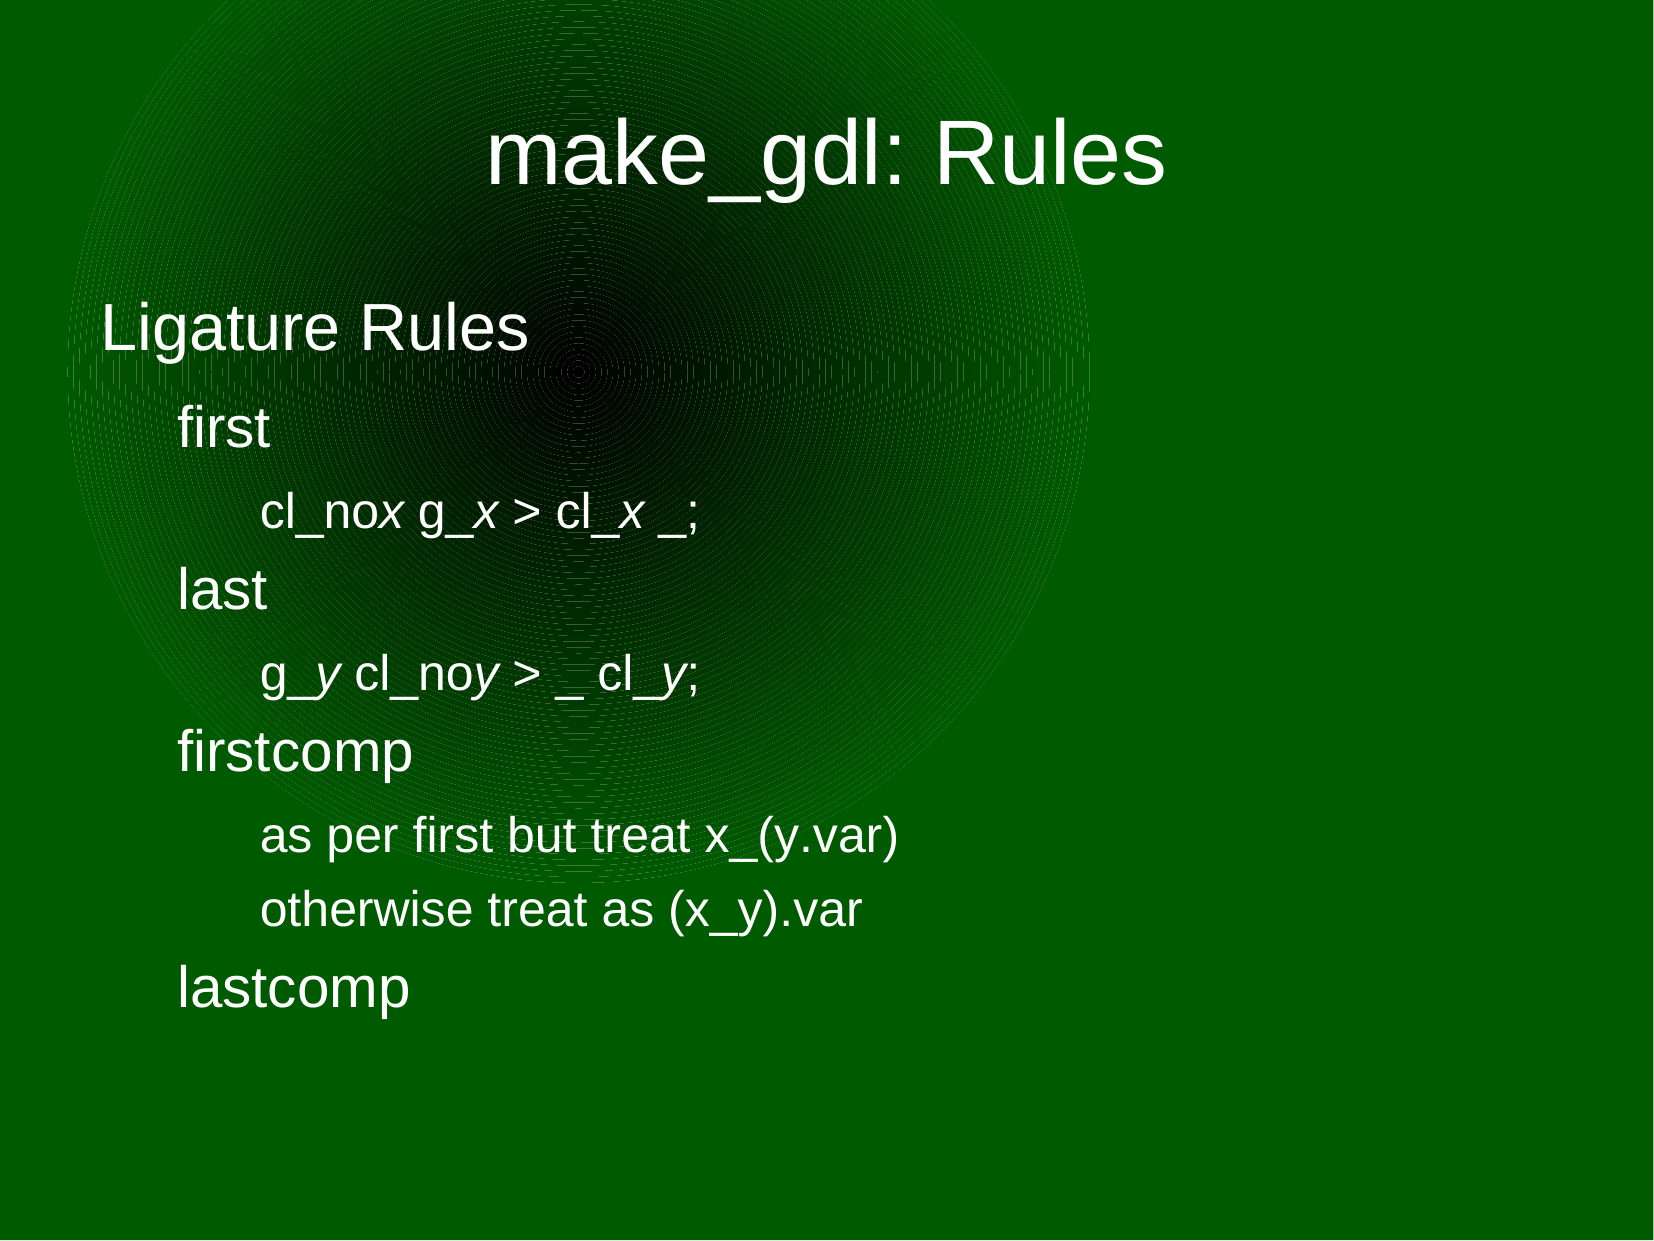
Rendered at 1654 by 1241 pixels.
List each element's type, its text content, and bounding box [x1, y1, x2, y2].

title make_gdl: Rules [82, 56, 1571, 250]
list Ligature Rules first cl_nox g_x > cl_x _; last g_y cl_noy > _ cl_y; firstcomp as per first but treat x_(y.var) otherwise treat as (x_y).var lastcomp [82, 290, 1571, 1094]
